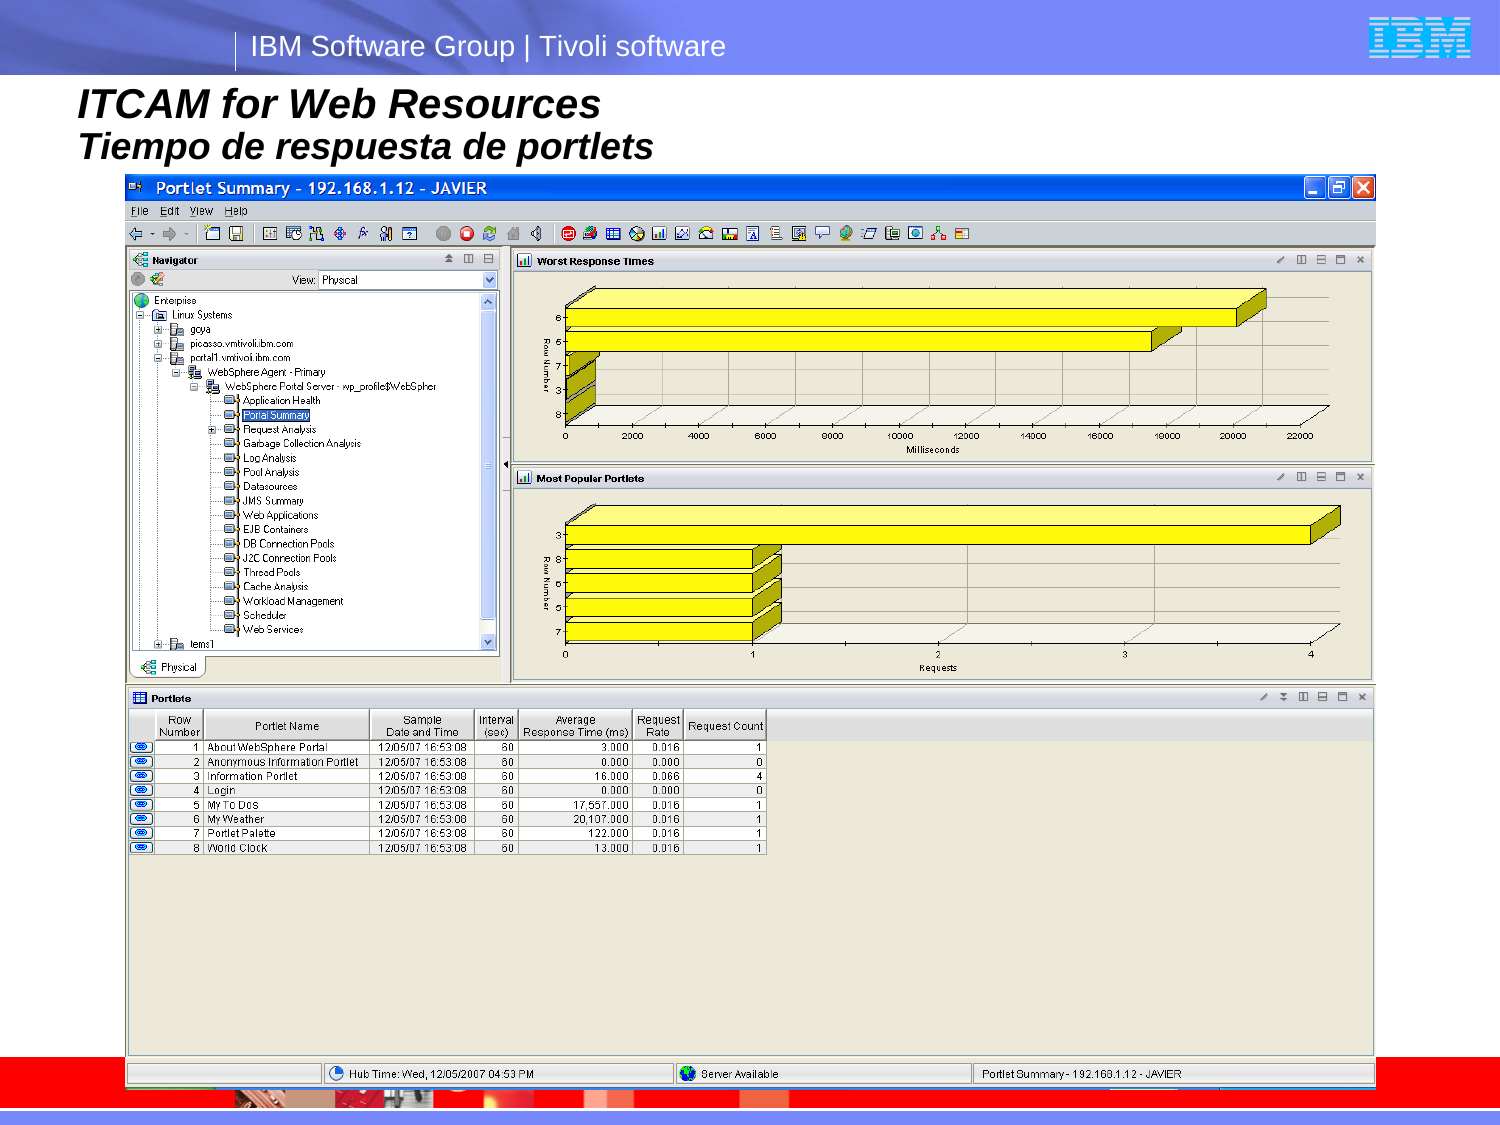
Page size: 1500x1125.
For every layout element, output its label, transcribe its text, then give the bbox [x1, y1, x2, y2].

picture [0, 174, 1500, 1108]
title ITCAM for Web Resources Tiempo de respuesta de portlets [62, 75, 1413, 201]
picture [0, 0, 1500, 75]
